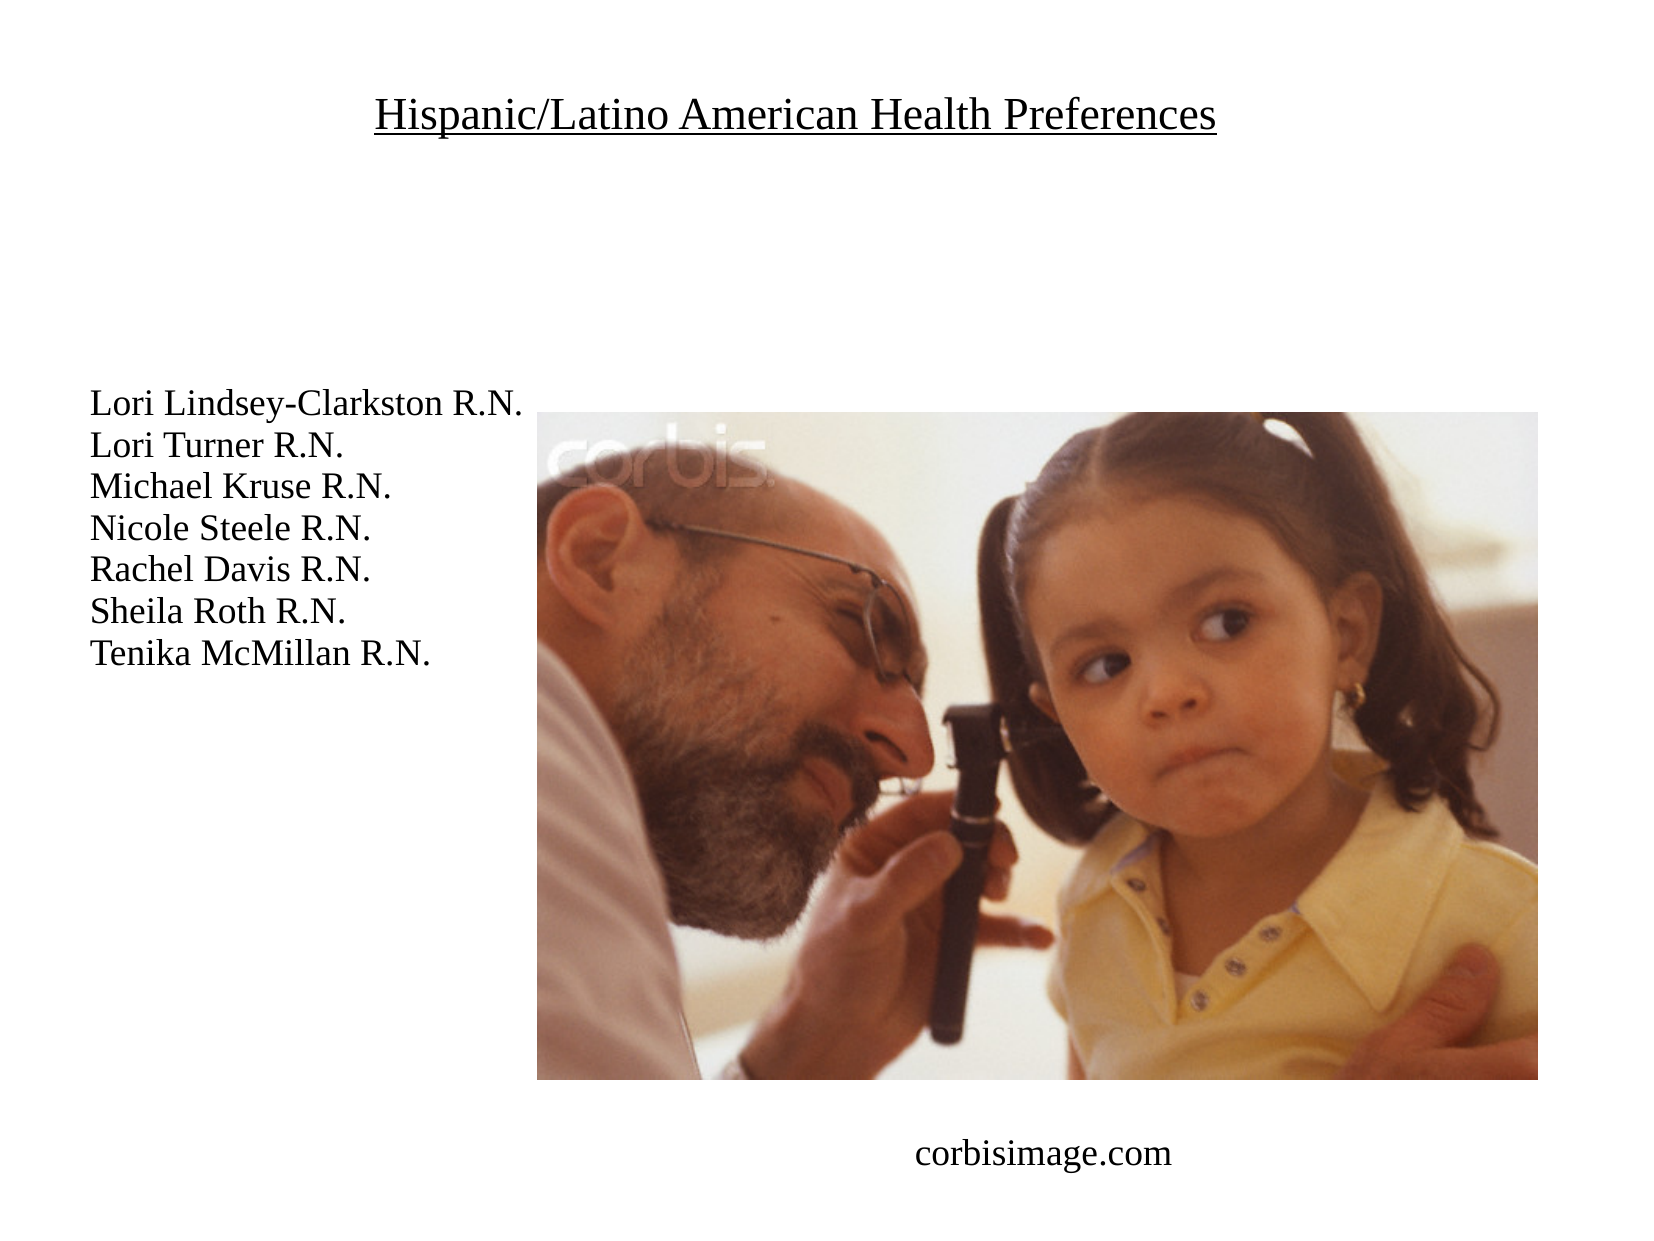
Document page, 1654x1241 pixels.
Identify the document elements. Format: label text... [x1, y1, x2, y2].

text_box corbisimage.com [900, 1125, 1188, 1183]
picture [537, 412, 1538, 1080]
text_box Hispanic/Latino American Health Preferences [359, 81, 1351, 226]
text_box Lori Lindsey-Clarkston R.N. Lori Turner R.N. Michael Kruse R.N. Nicole Steele R.N. Rachel Davis R.N. Sheila Roth R.N. Tenika McMillan R.N. [75, 375, 540, 816]
